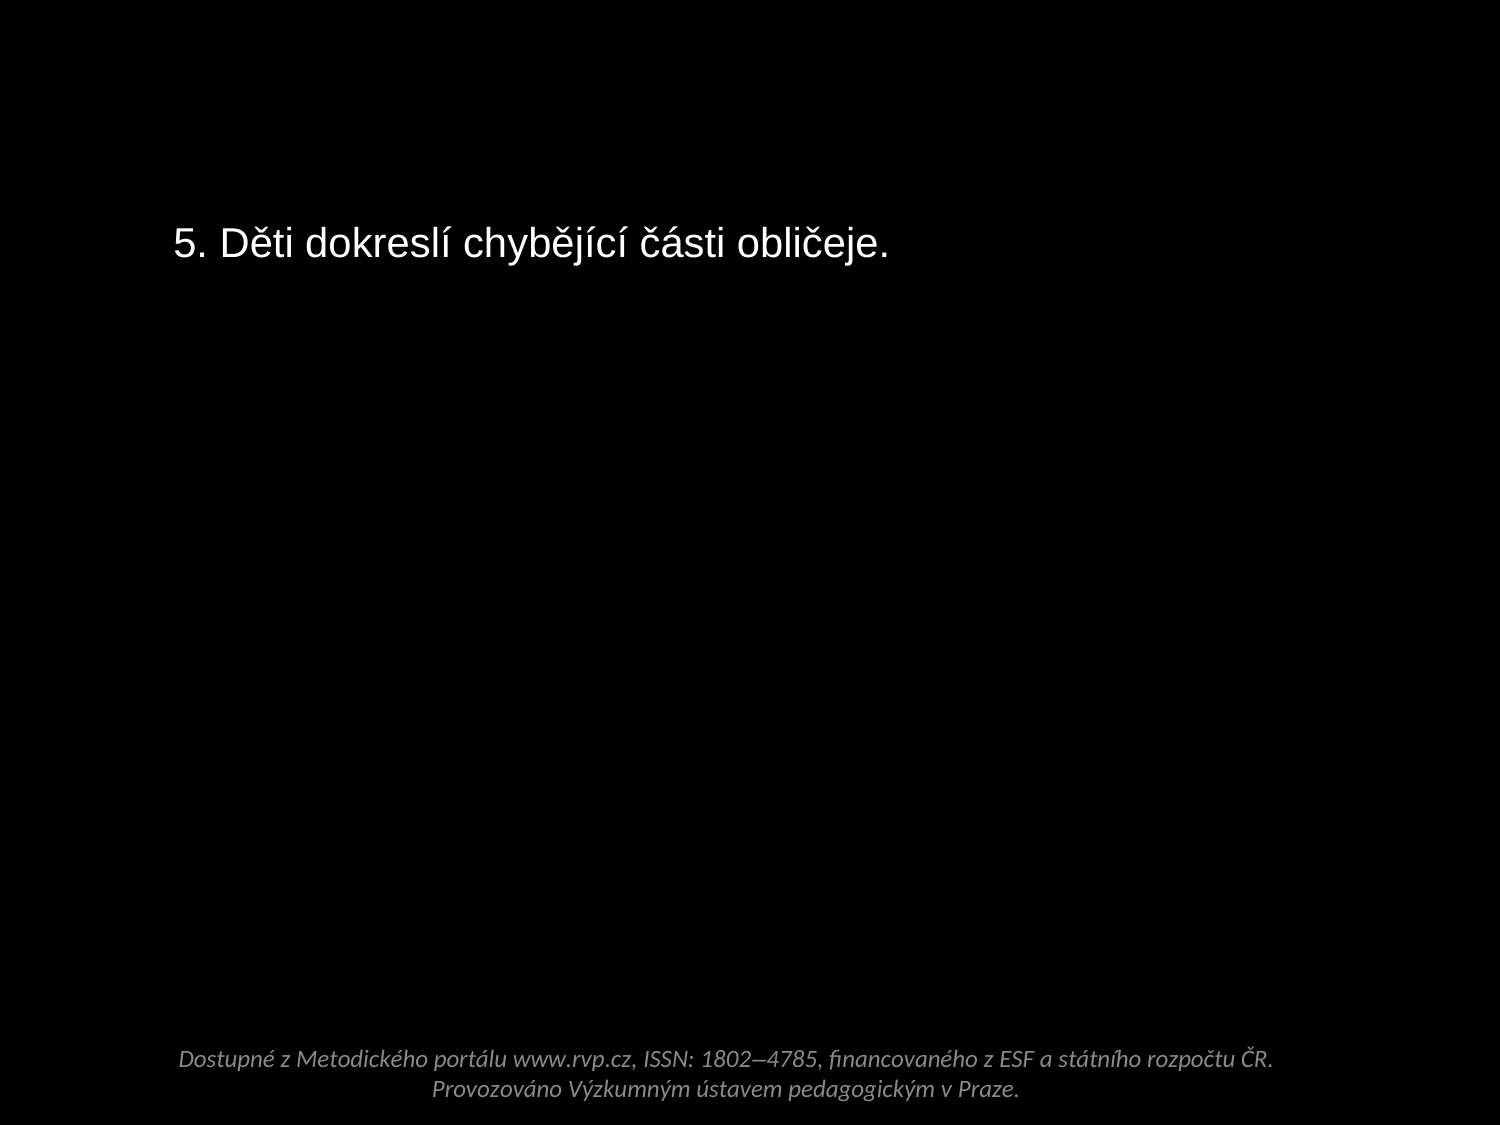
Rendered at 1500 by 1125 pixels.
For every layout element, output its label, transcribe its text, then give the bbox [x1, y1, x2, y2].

text_box 5. Děti dokreslí chybějící části obličeje. [158, 208, 906, 274]
text_box Dostupné z Metodického portálu www.rvp.cz, ISSN: 1802–4785, financovaného z ESF a státního rozpočtu ČR. Provozováno Výzkumným ústavem pedagogickým v Praze. [105, 1042, 1348, 1103]
